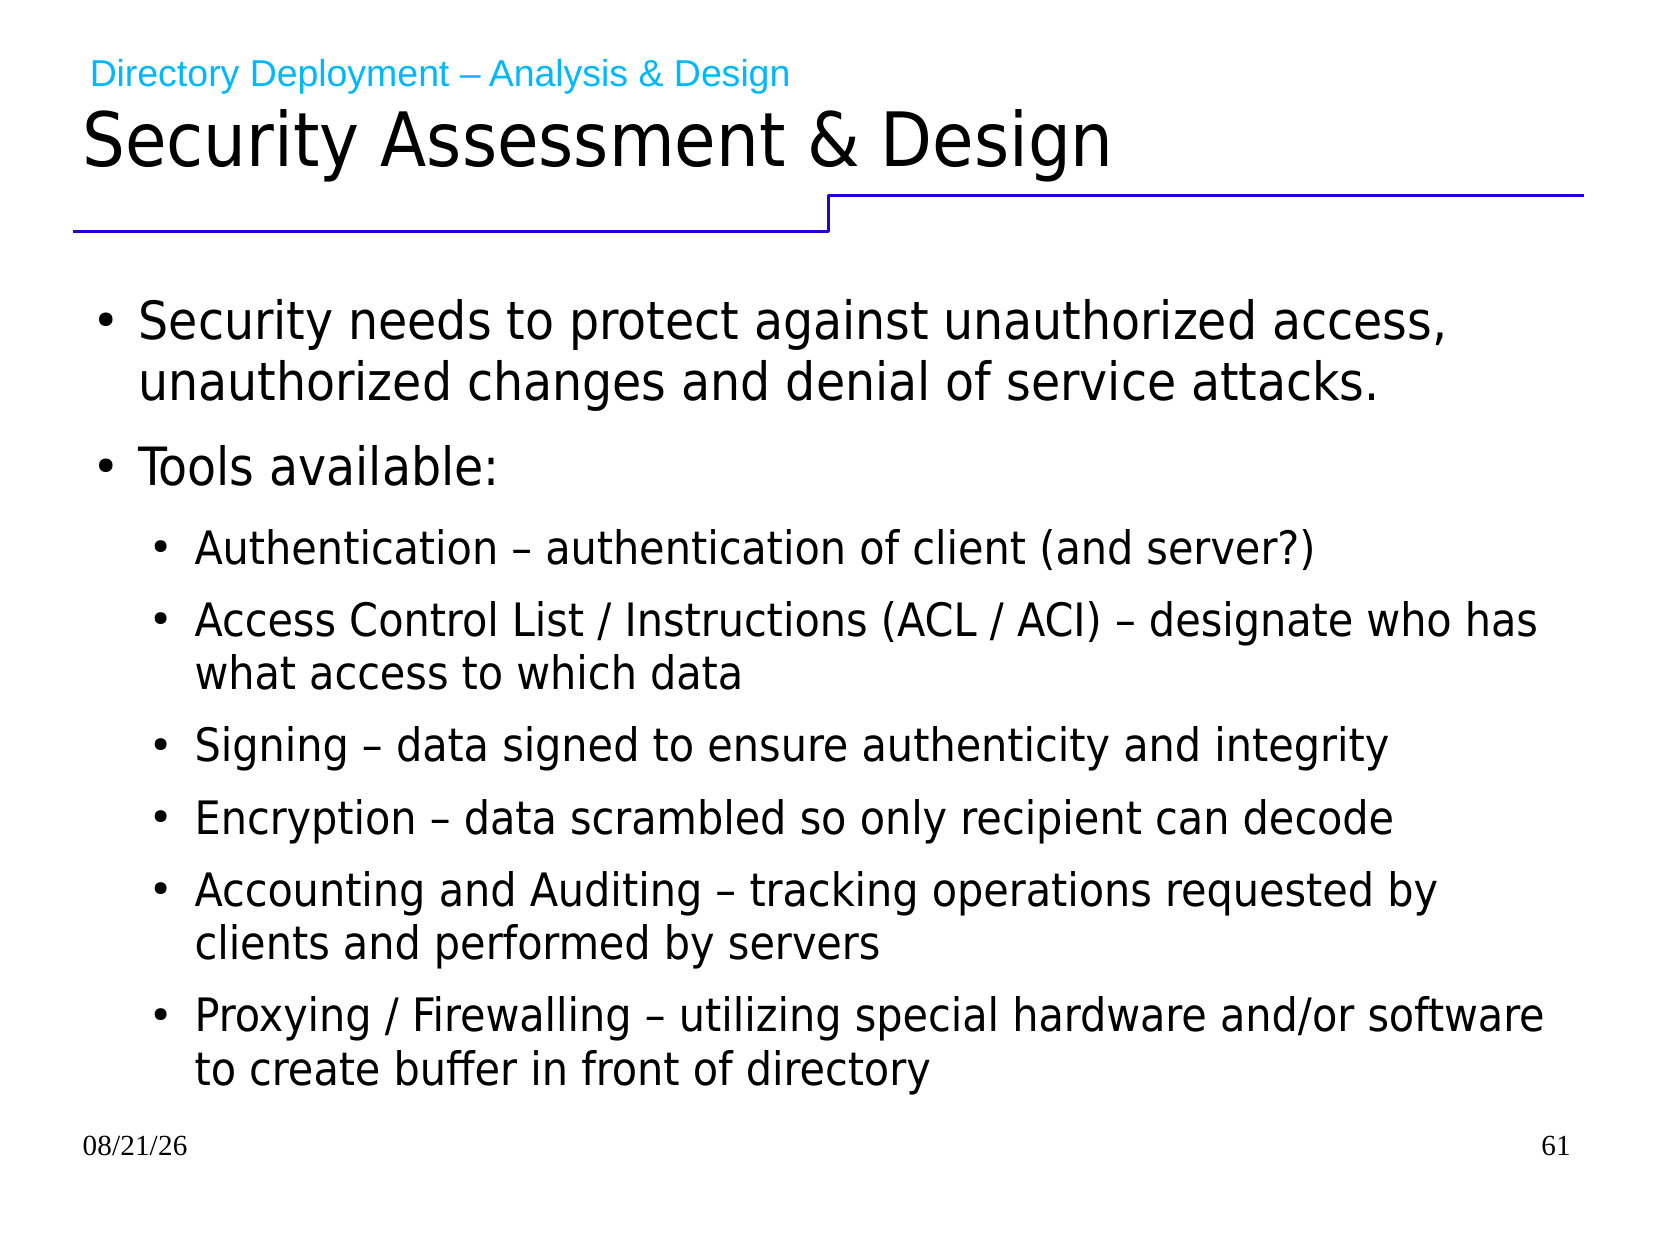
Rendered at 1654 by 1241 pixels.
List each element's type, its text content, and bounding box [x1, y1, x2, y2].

title Security Assessment & Design [82, 49, 1571, 232]
text_box Directory Deployment – Analysis & Design [75, 45, 901, 103]
list Security needs to protect against unauthorized access, unauthorized changes and denial of service attacks. Tools available: Authentication – authentication of client (and server?) Access Control List / Instructions (ACL / ACI) – designate who has what access to which data Signing – data signed to ensure authenticity and integrity Encryption – data scrambled so only recipient can decode Accounting and Auditing – tracking operations requested by clients and performed by servers Proxying / Firewalling – utilizing special hardware and/or software to create buffer in front of directory [82, 290, 1571, 1109]
